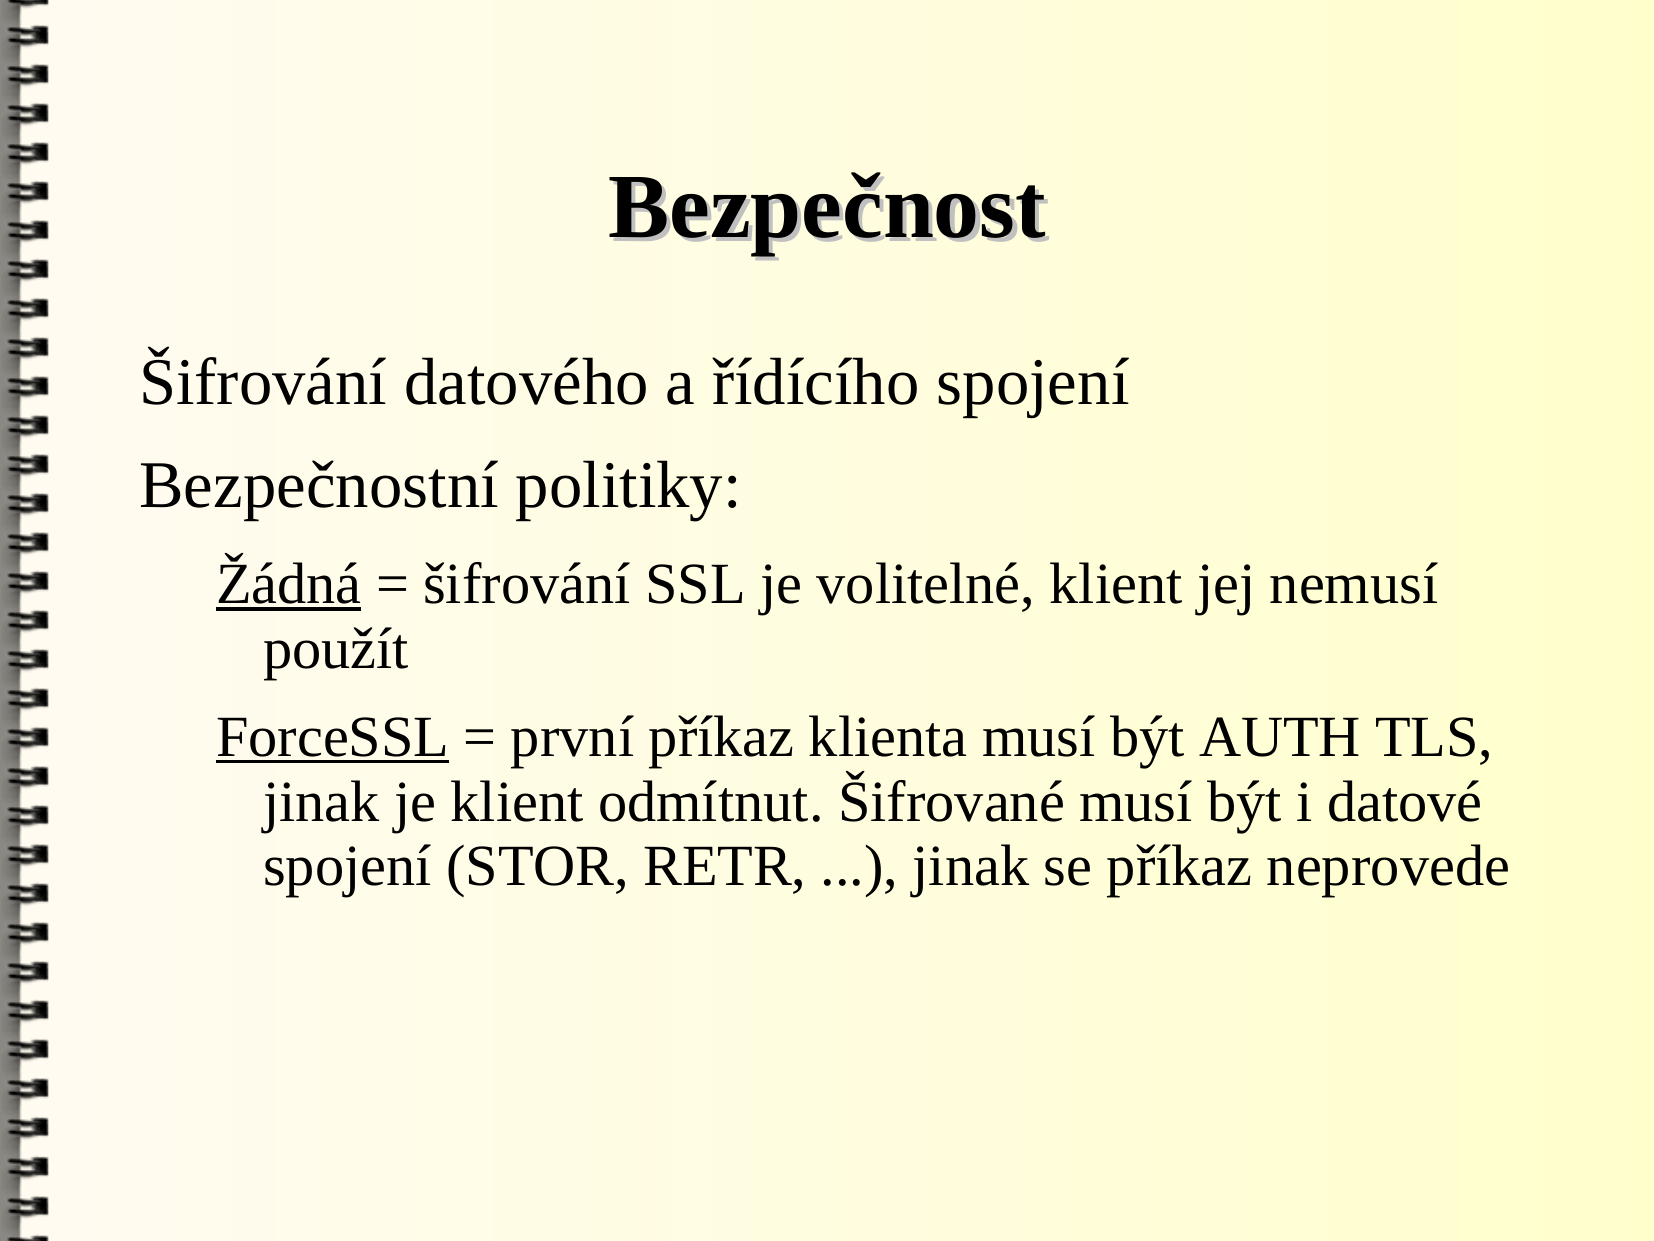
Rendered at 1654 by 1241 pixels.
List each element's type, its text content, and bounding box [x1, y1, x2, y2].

picture [0, 0, 1654, 1241]
list Šifrování datového a řídícího spojení Bezpečnostní politiky: Žádná = šifrování SSL je volitelné, klient jej nemusí použít ForceSSL = první příkaz klienta musí být AUTH TLS, jinak je klient odmítnut. Šifrované musí být i datové spojení (STOR, RETR, ...), jinak se příkaz neprovede [121, 344, 1534, 1127]
title Bezpečnost [121, 102, 1534, 311]
